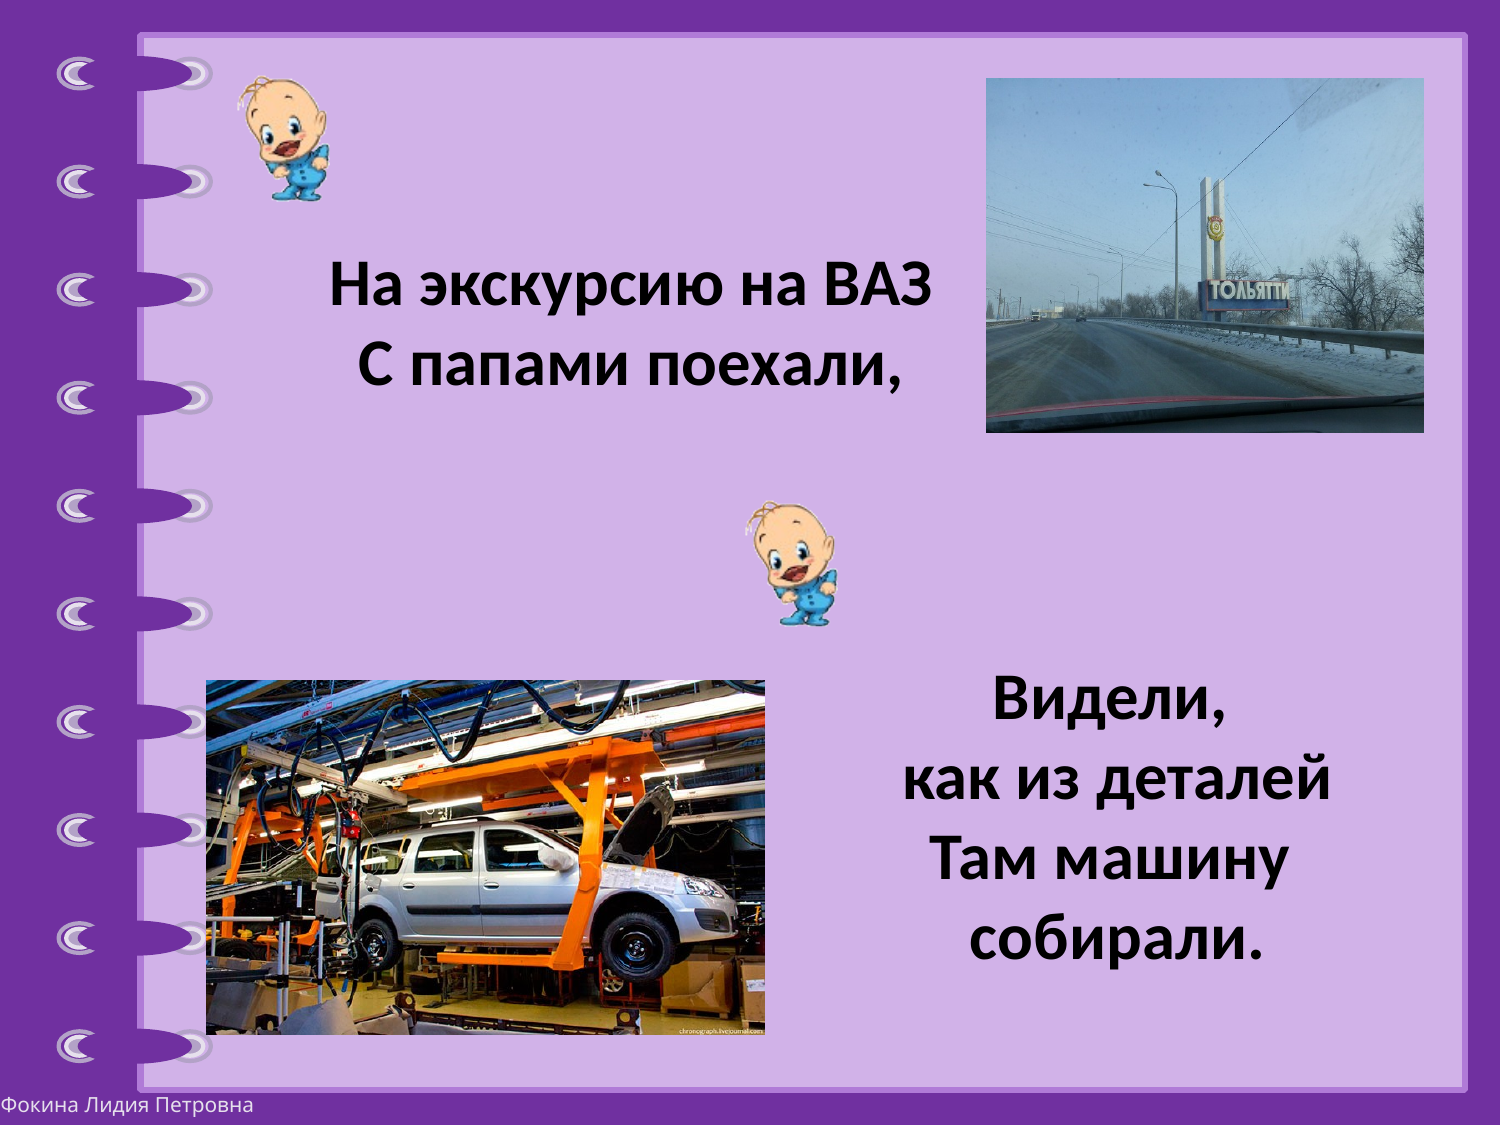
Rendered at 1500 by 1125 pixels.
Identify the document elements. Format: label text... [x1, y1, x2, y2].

picture [206, 680, 765, 1035]
picture [986, 78, 1424, 433]
picture [738, 479, 852, 630]
text_box На экскурсию на ВАЗ С папами поехали, [206, 231, 1058, 407]
picture [230, 54, 344, 205]
text_box Видели, как из деталей Там машину собирали. [773, 645, 1447, 981]
